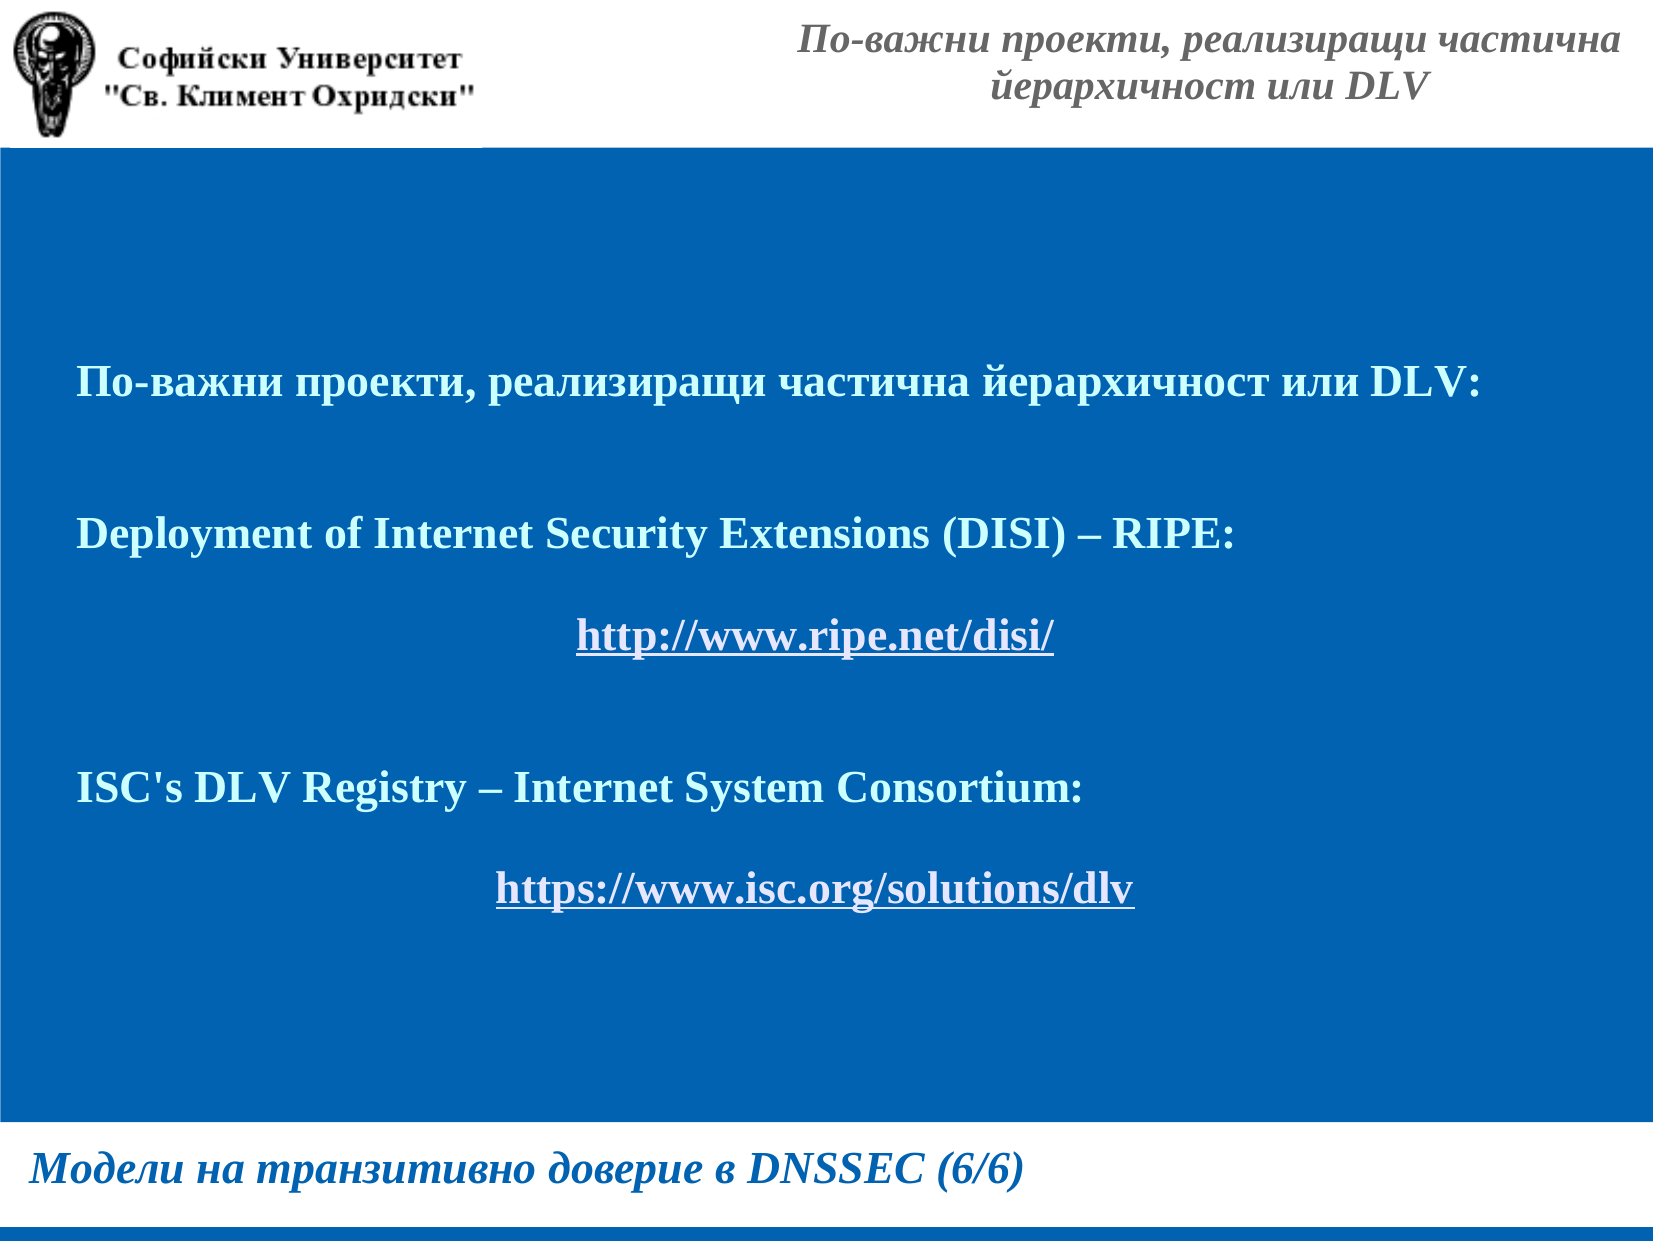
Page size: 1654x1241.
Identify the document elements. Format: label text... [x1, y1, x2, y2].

text_box Модели на транзитивно доверие в DNSSEC (6/6) [29, 1143, 1039, 1211]
picture [10, 0, 482, 148]
title По-важни проекти, реализиращи частична йерархичност или DLV [768, 0, 1652, 124]
text_box По-важни проекти, реализиращи частична йерархичност или DLV: Deployment of Internet Security Extensions (DISI) – RIPE: http://www.ripe.net/disi/ ISC's DLV Registry – Internet System Consortium: https://www.isc.org/solutions/dlv [0, 147, 1653, 1123]
